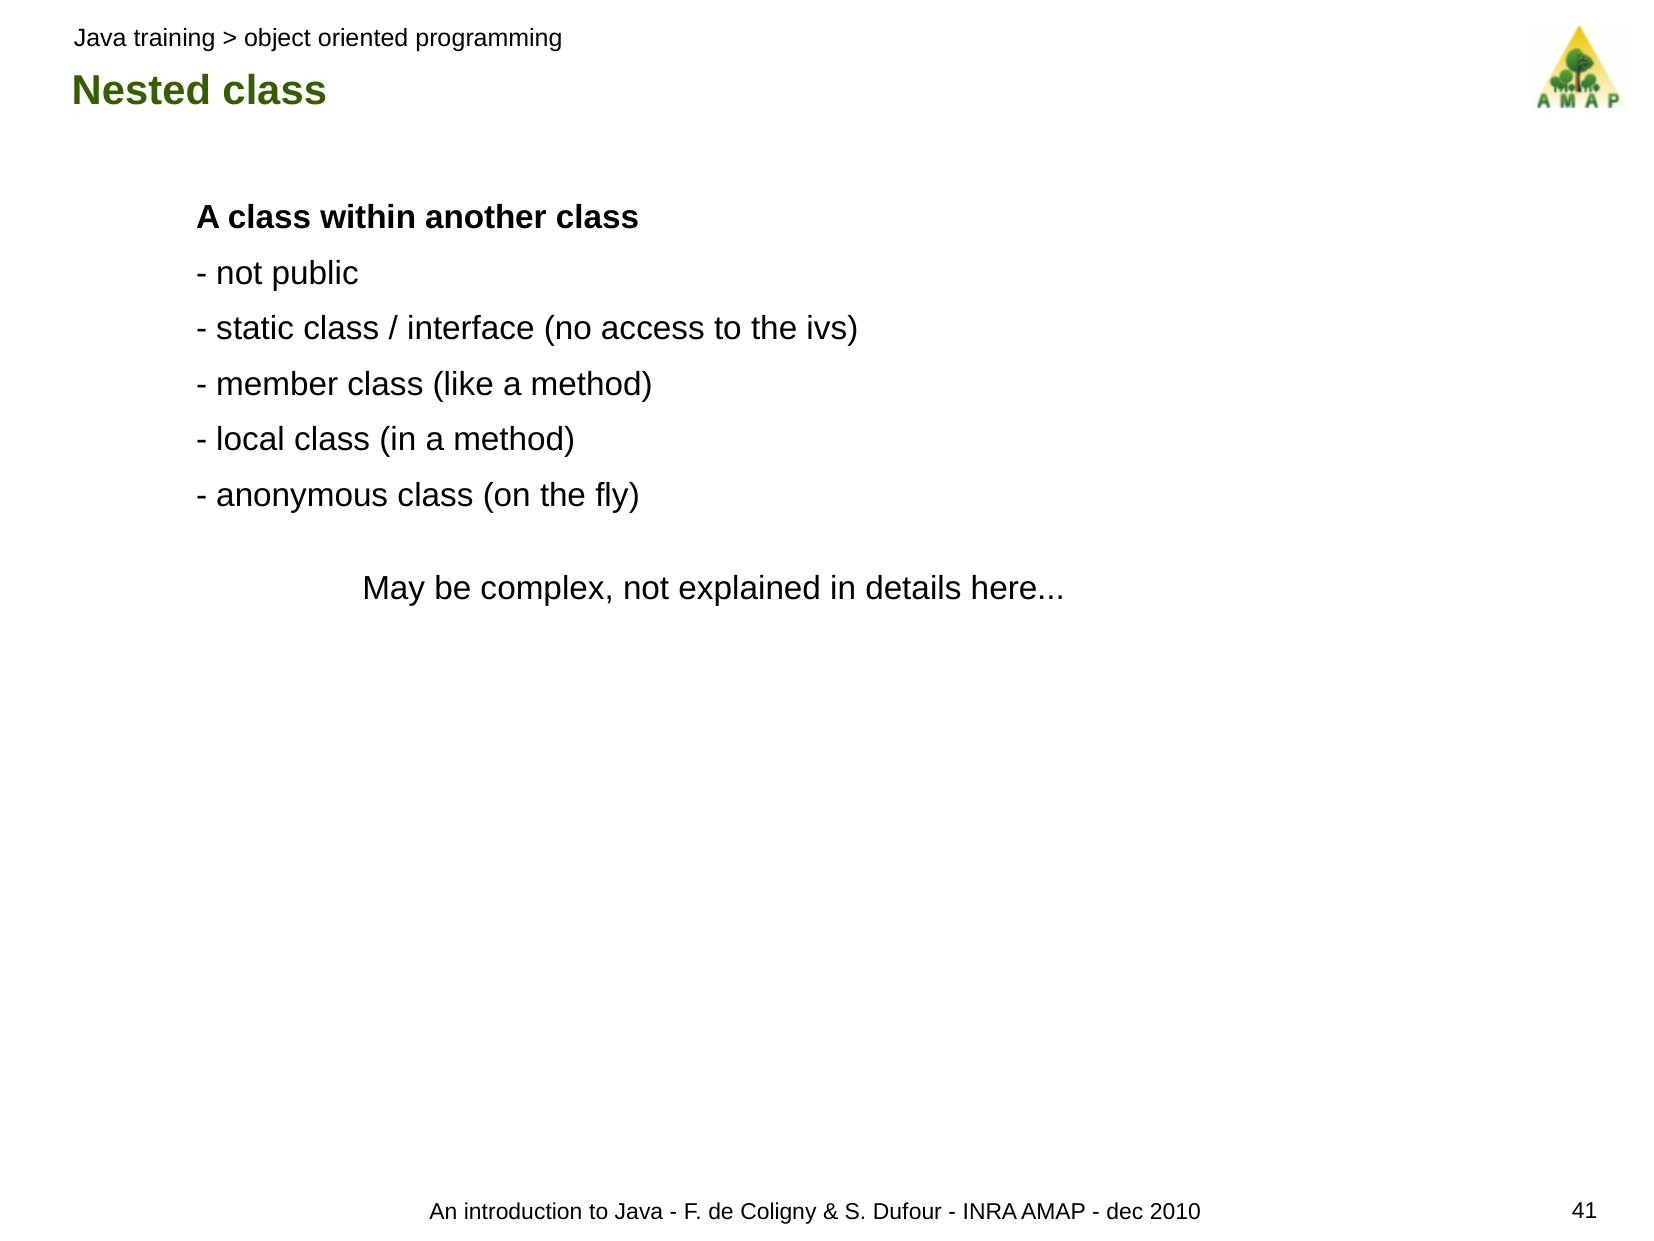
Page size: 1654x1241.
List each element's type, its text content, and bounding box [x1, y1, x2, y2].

text_box A class within another class - not public - static class / interface (no access to the ivs) - member class (like a method) - local class (in a method) - anonymous class (on the fly) [181, 172, 1139, 503]
picture [1533, 25, 1627, 108]
text_box Nested class [56, 59, 1513, 121]
text_box Java training > object oriented programming [59, 16, 1004, 60]
text_box May be complex, not explained in details here... [347, 561, 1164, 614]
